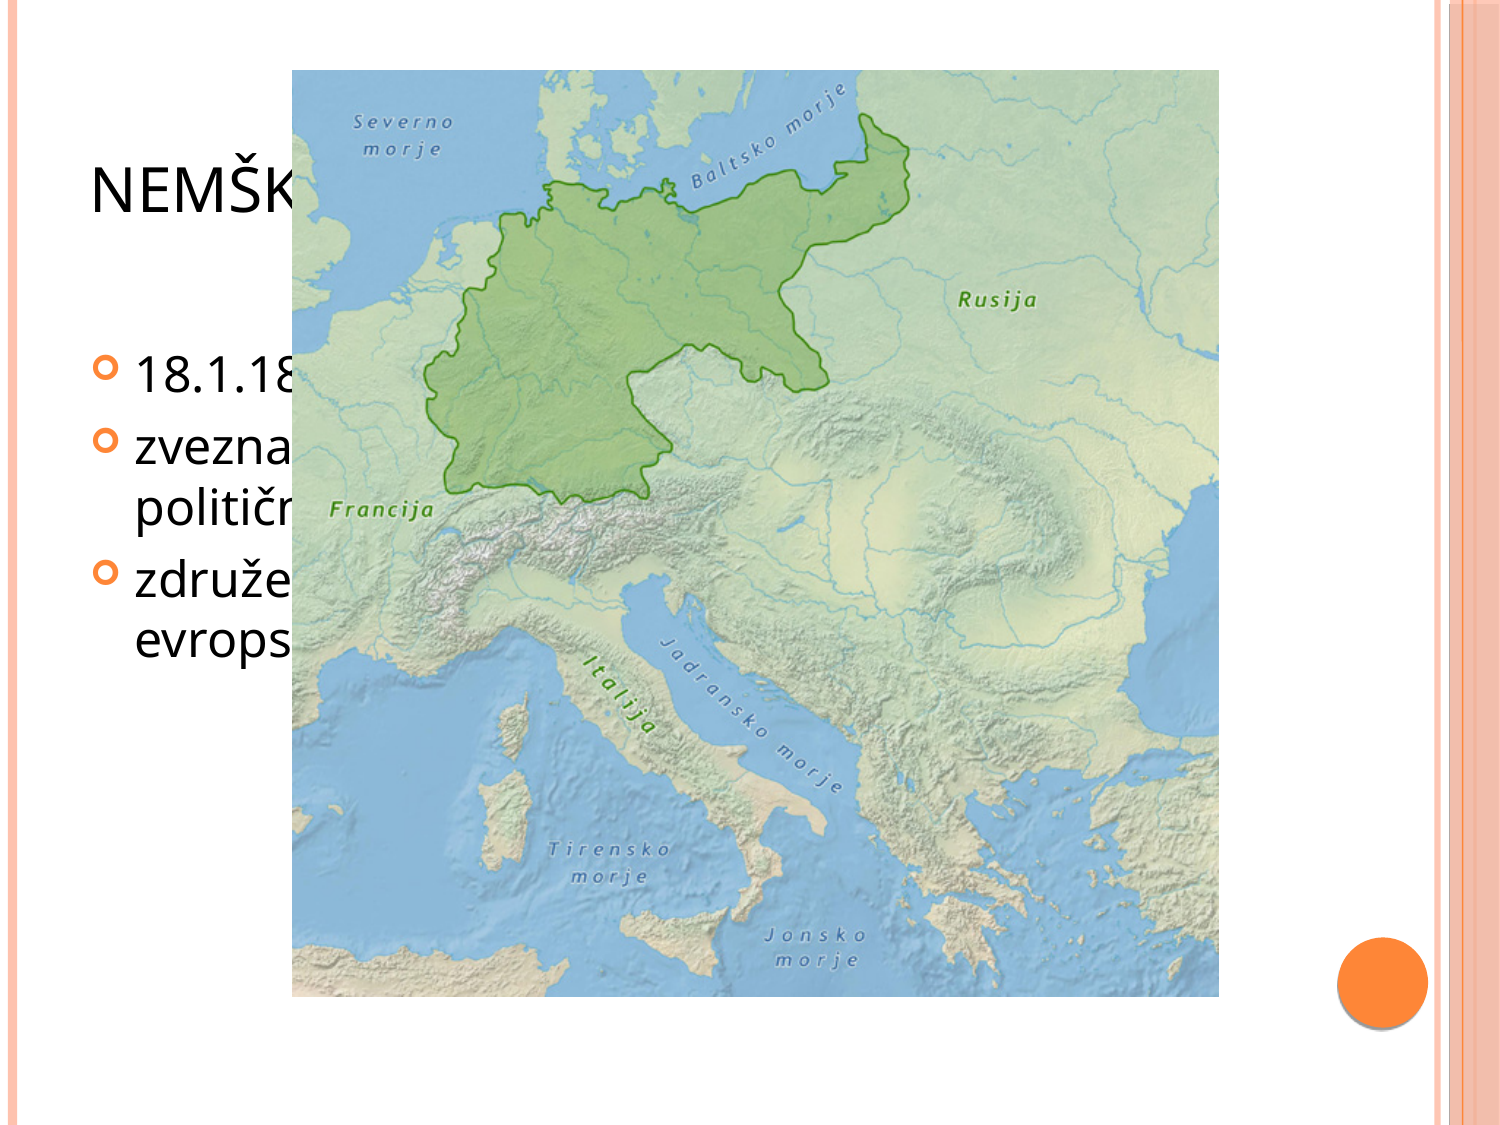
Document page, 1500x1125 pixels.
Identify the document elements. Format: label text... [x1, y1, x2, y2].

list 18.1.1871  nemško cesarstvo zvezna ustava, posamezne državice  velika politična moč združena Nemčija najmočnejša država na evropski celini [75, 262, 1300, 1062]
picture [292, 70, 1219, 997]
title NEMŠKO CESARSTVO [75, 45, 1300, 233]
